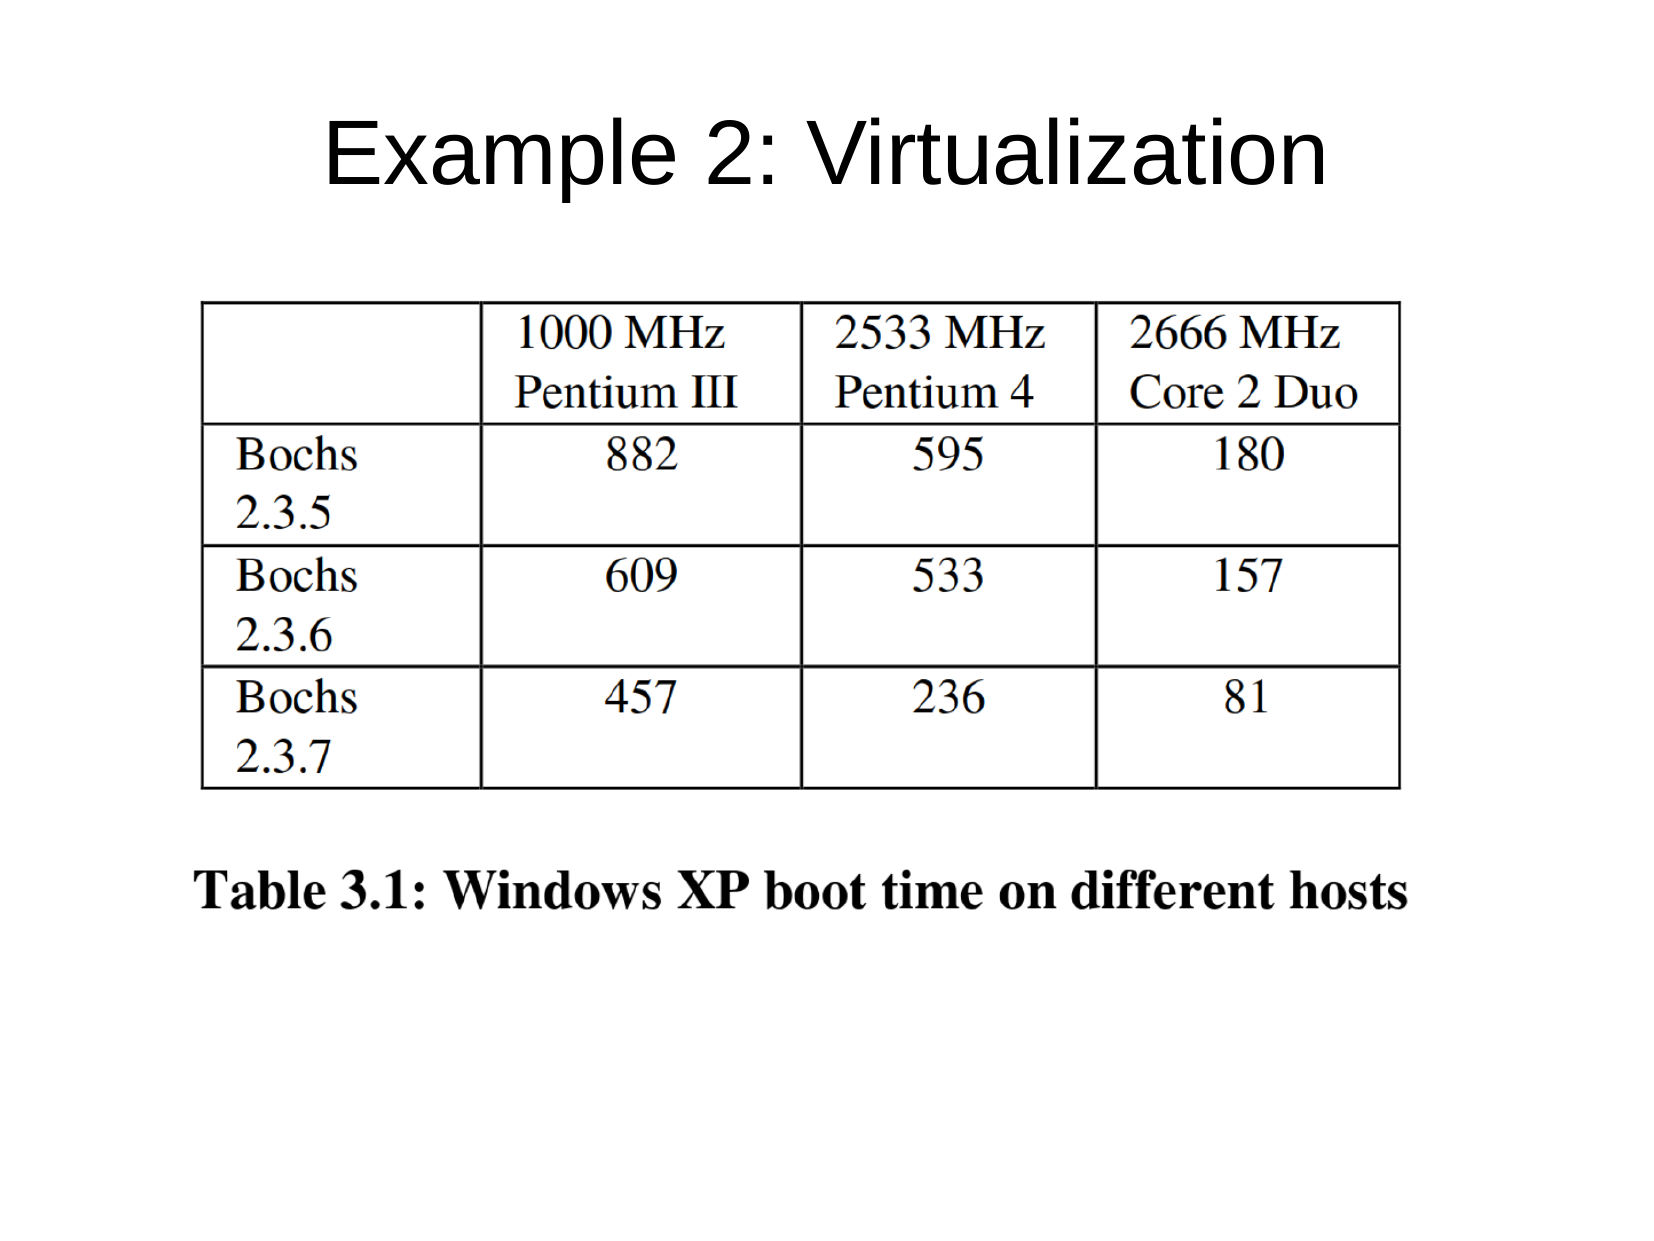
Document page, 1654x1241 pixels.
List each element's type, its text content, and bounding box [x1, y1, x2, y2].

title Example 2: Virtualization [82, 49, 1571, 257]
picture [112, 262, 1455, 938]
